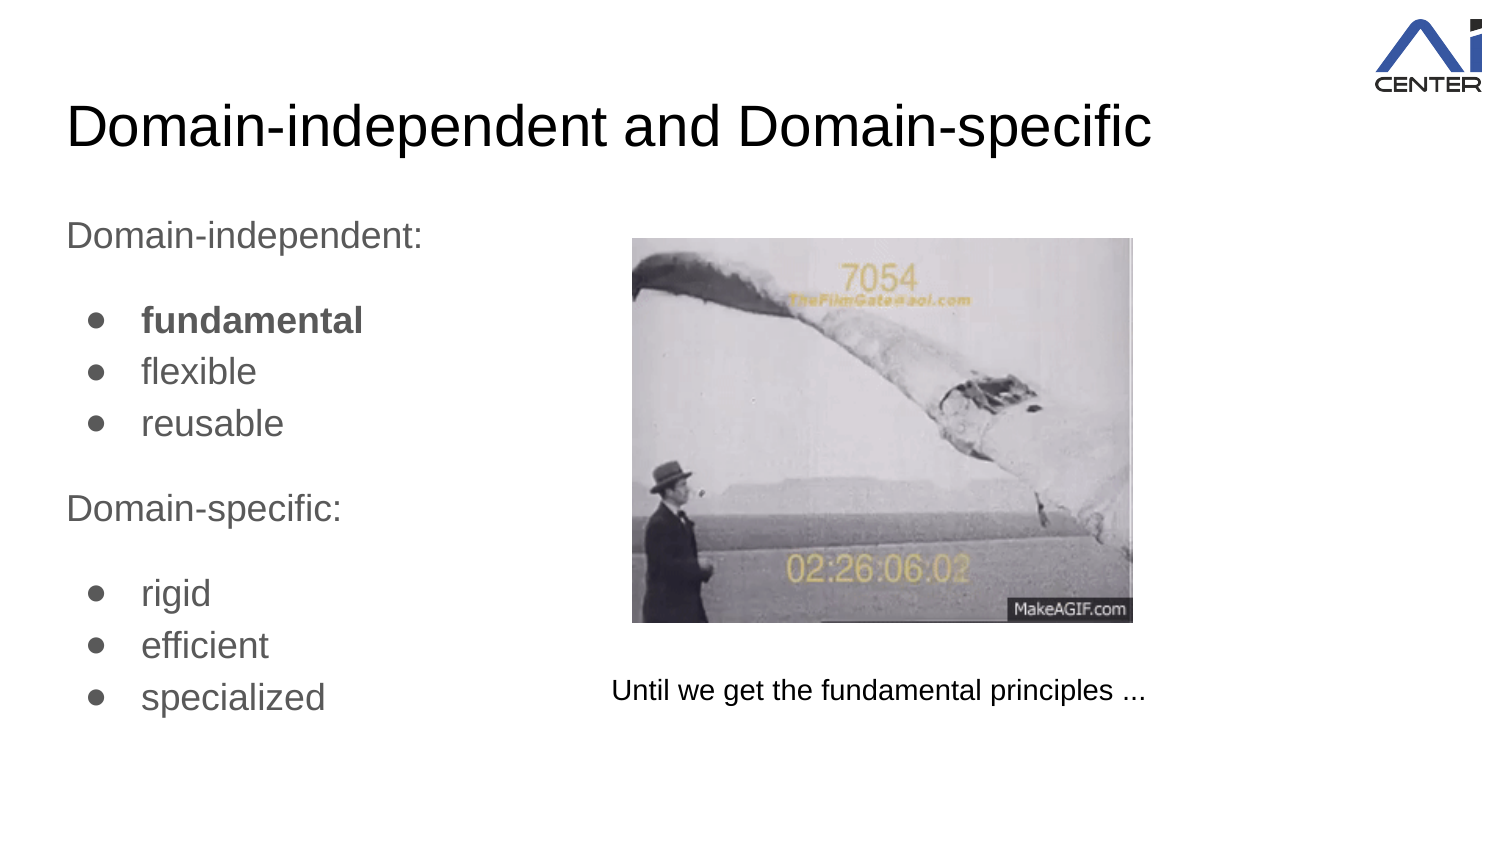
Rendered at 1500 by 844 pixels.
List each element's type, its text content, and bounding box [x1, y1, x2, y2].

picture [1375, 19, 1482, 92]
list Domain-independent: fundamental flexible reusable Domain-specific: rigid efficient specialized [51, 189, 1449, 750]
title Domain-independent and Domain-specific [51, 72, 1449, 167]
text_box Until we get the fundamental principles ... [596, 656, 1169, 719]
picture [632, 238, 1133, 623]
